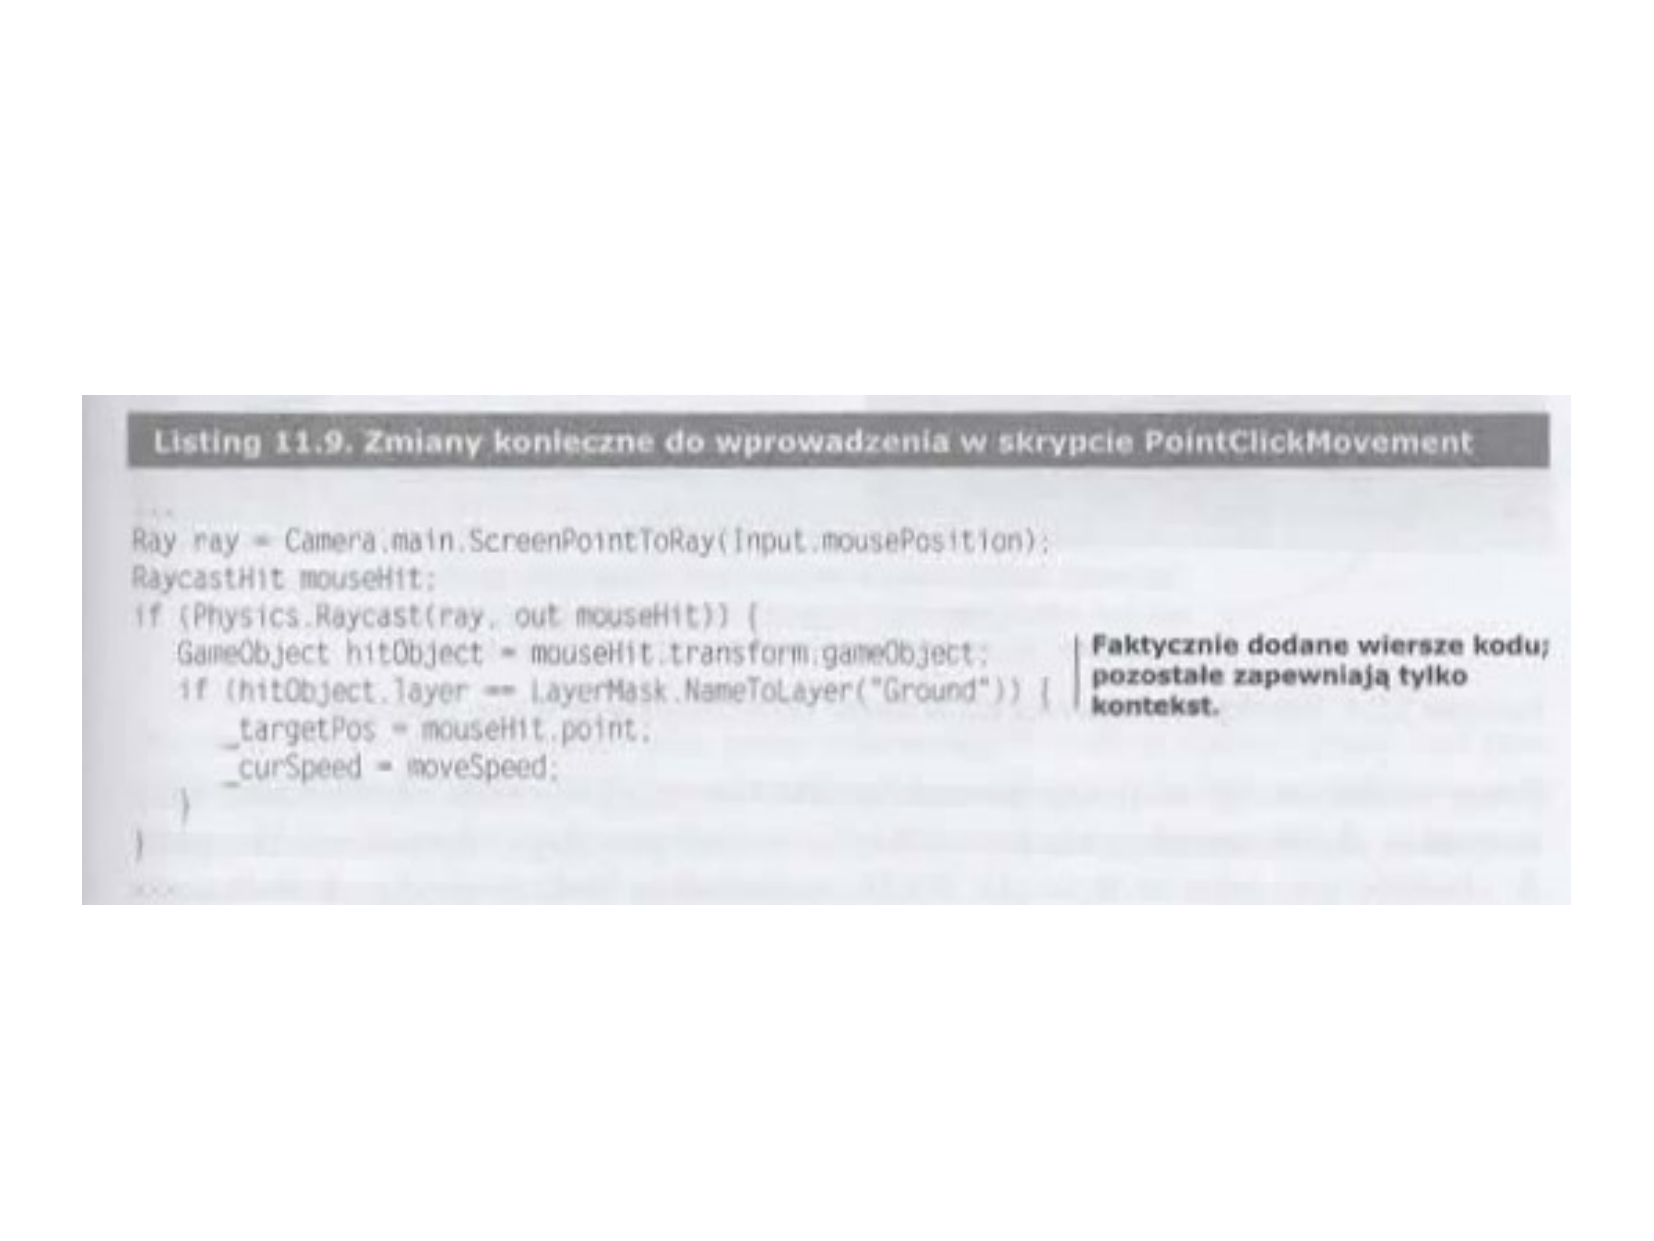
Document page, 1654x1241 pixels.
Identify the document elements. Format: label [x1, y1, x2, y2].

picture [82, 395, 1571, 905]
